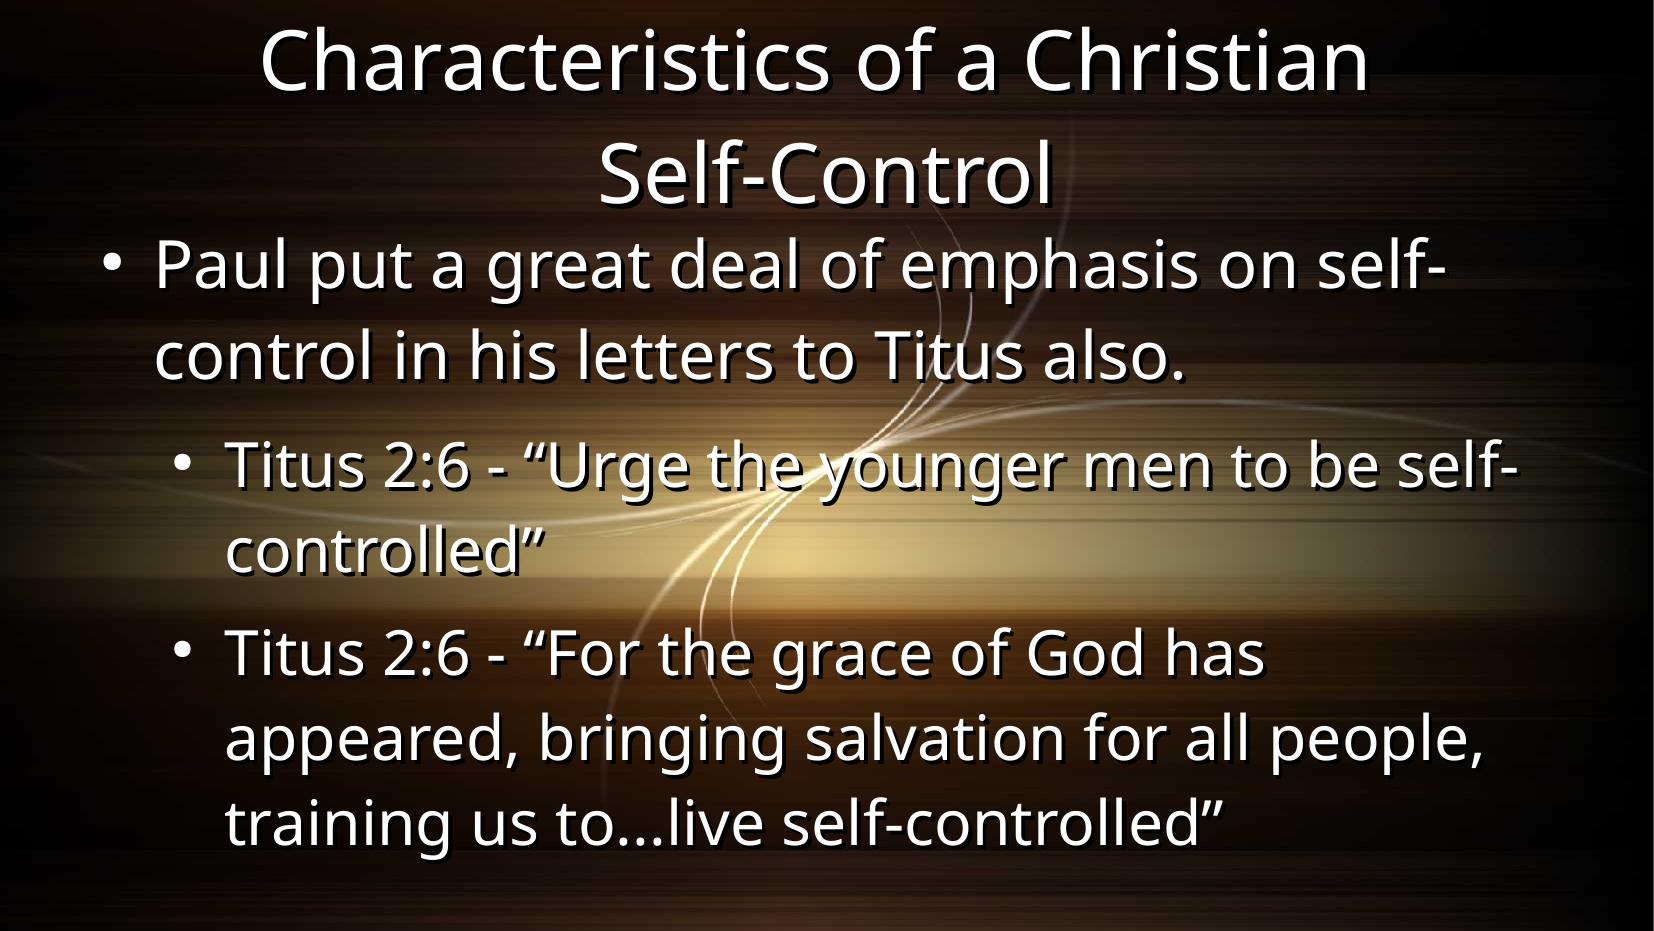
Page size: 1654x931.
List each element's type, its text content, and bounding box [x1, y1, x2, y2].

picture [0, 0, 1654, 931]
title Characteristics of a Christian Self-Control [82, 17, 1571, 212]
list Paul put a great deal of emphasis on self- control in his letters to Titus also. Titus 2:6 - “Urge the younger men to be self-controlled” Titus 2:6 - “For the grace of God has appeared, bringing salvation for all people, training us to...live self-controlled” [82, 217, 1571, 918]
